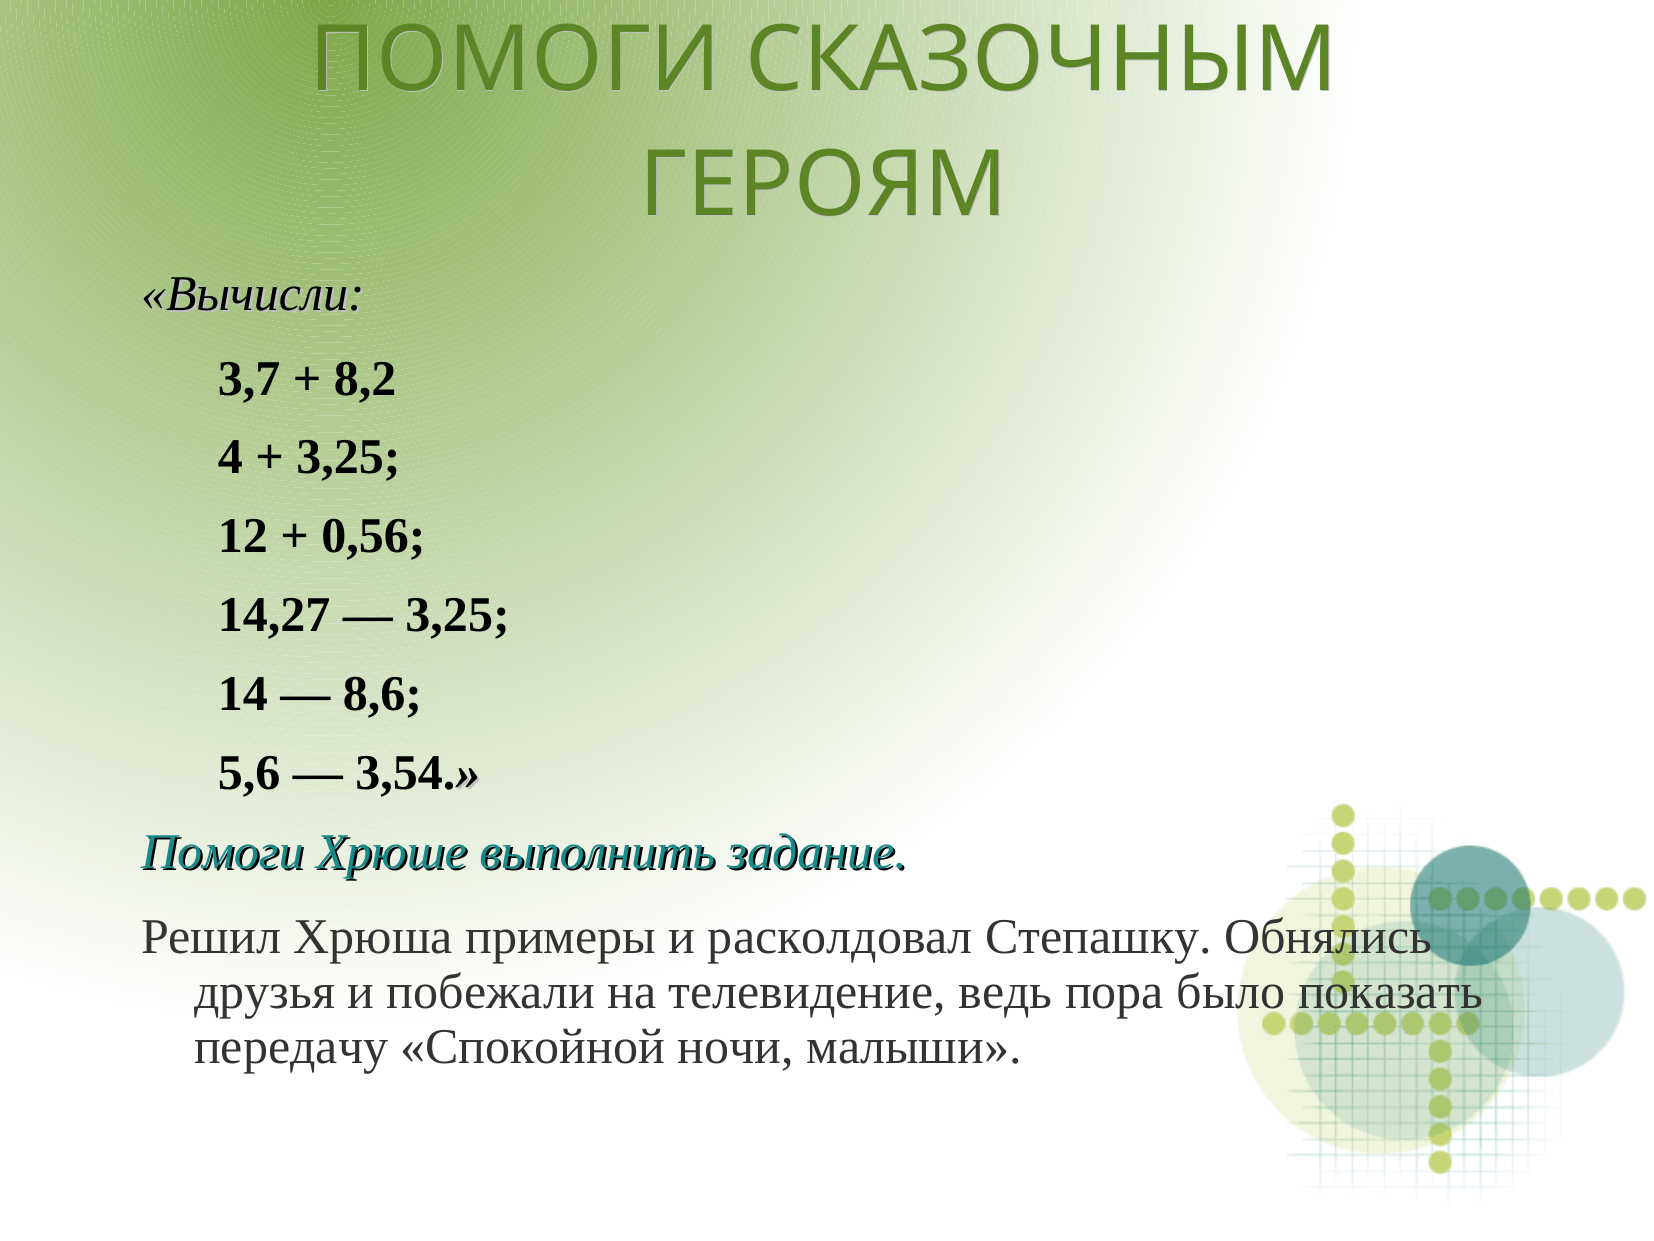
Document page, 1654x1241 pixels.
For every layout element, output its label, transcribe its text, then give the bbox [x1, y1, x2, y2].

title ПОМОГИ СКАЗОЧНЫМ ГЕРОЯМ [118, 58, 1531, 178]
list «Вычисли: 3,7 + 8,2 4 + 3,25; 12 + 0,56; 14,27 — 3,25; 14 — 8,6; 5,6 — 3,54.» Помоги Хрюше выполнить задание. Решил Хрюша примеры и расколдовал Степашку. Обнялись друзья и побежали на телевидение, ведь пора было показать передачу «Спокойной ночи, малыши». [123, 265, 1536, 1239]
picture [1536, 792, 1654, 1211]
